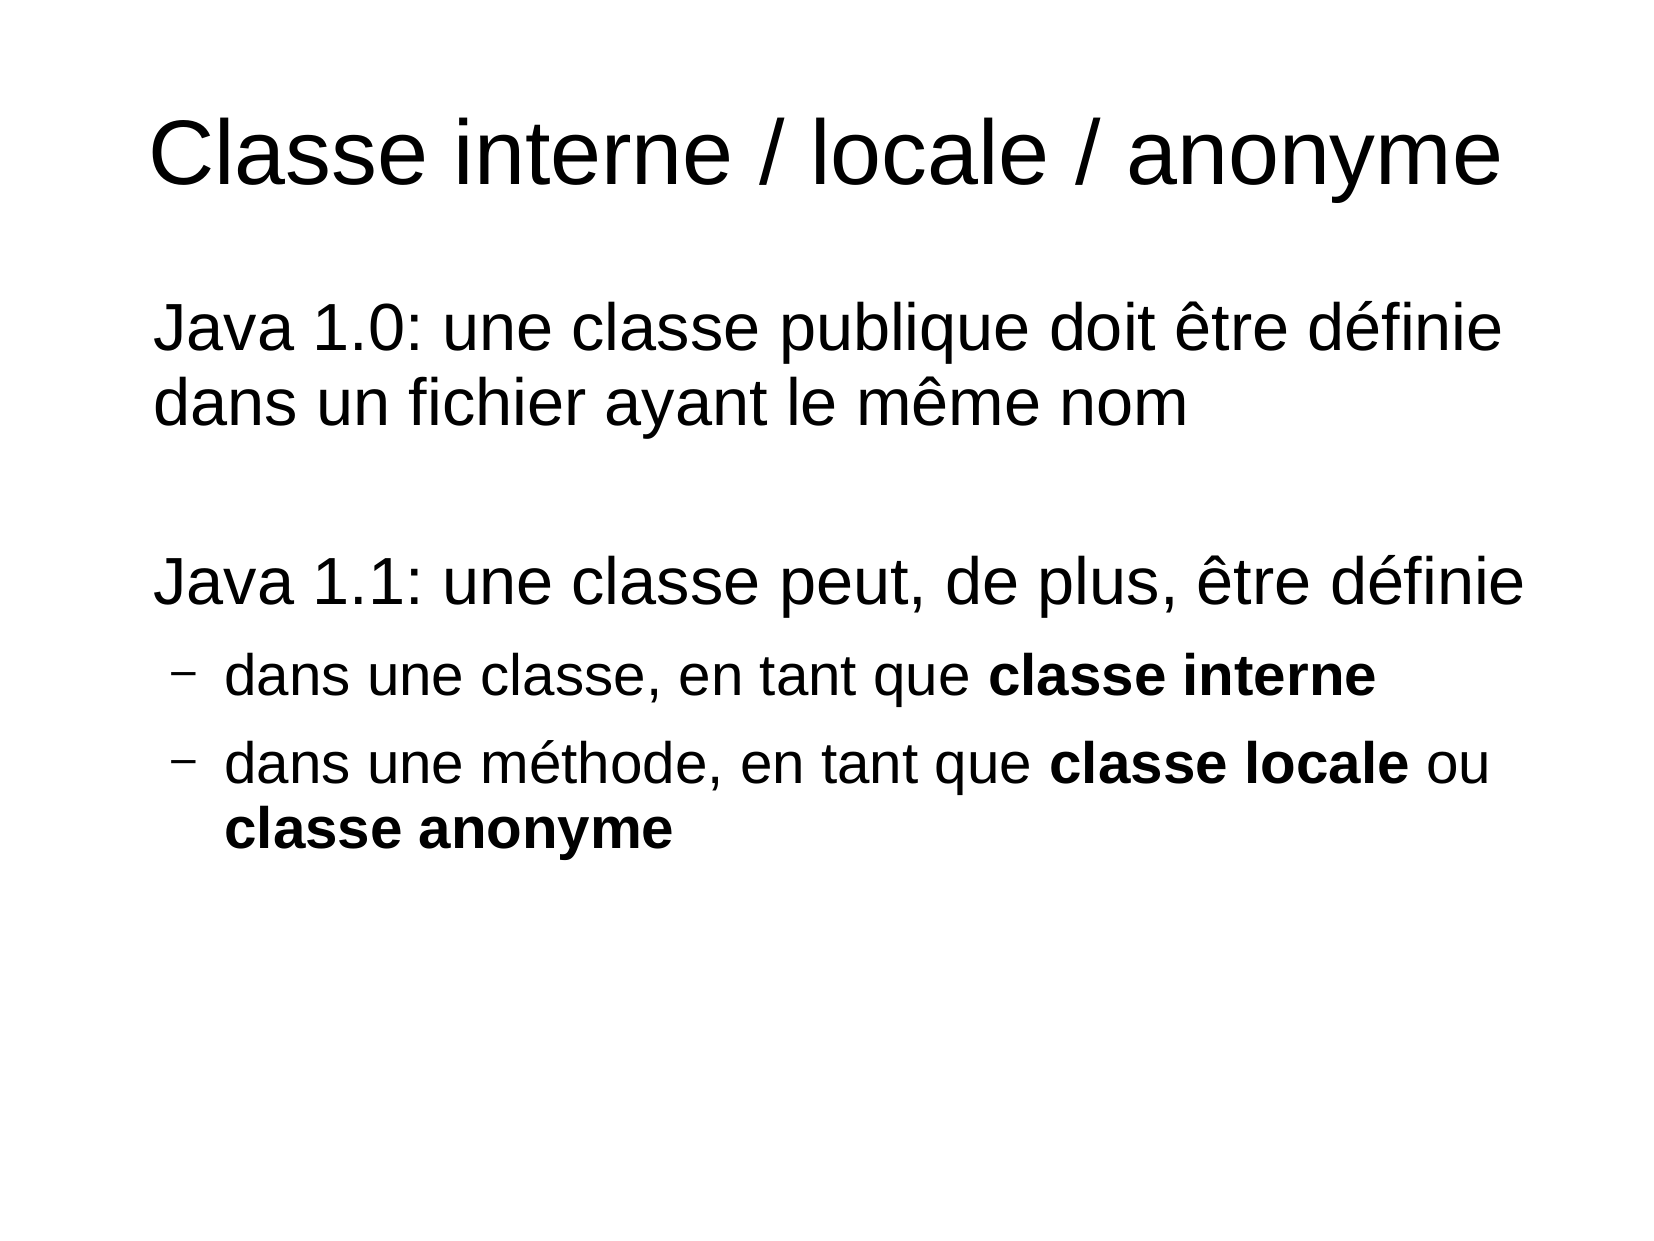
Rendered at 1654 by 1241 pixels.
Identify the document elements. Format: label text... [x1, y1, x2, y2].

list Java 1.0: une classe publique doit être définie dans un fichier ayant le même nom Java 1.1: une classe peut, de plus, être définie dans une classe, en tant que classe interne dans une méthode, en tant que classe locale ou classe anonyme [82, 290, 1571, 1126]
title Classe interne / locale / anonyme [82, 49, 1571, 257]
